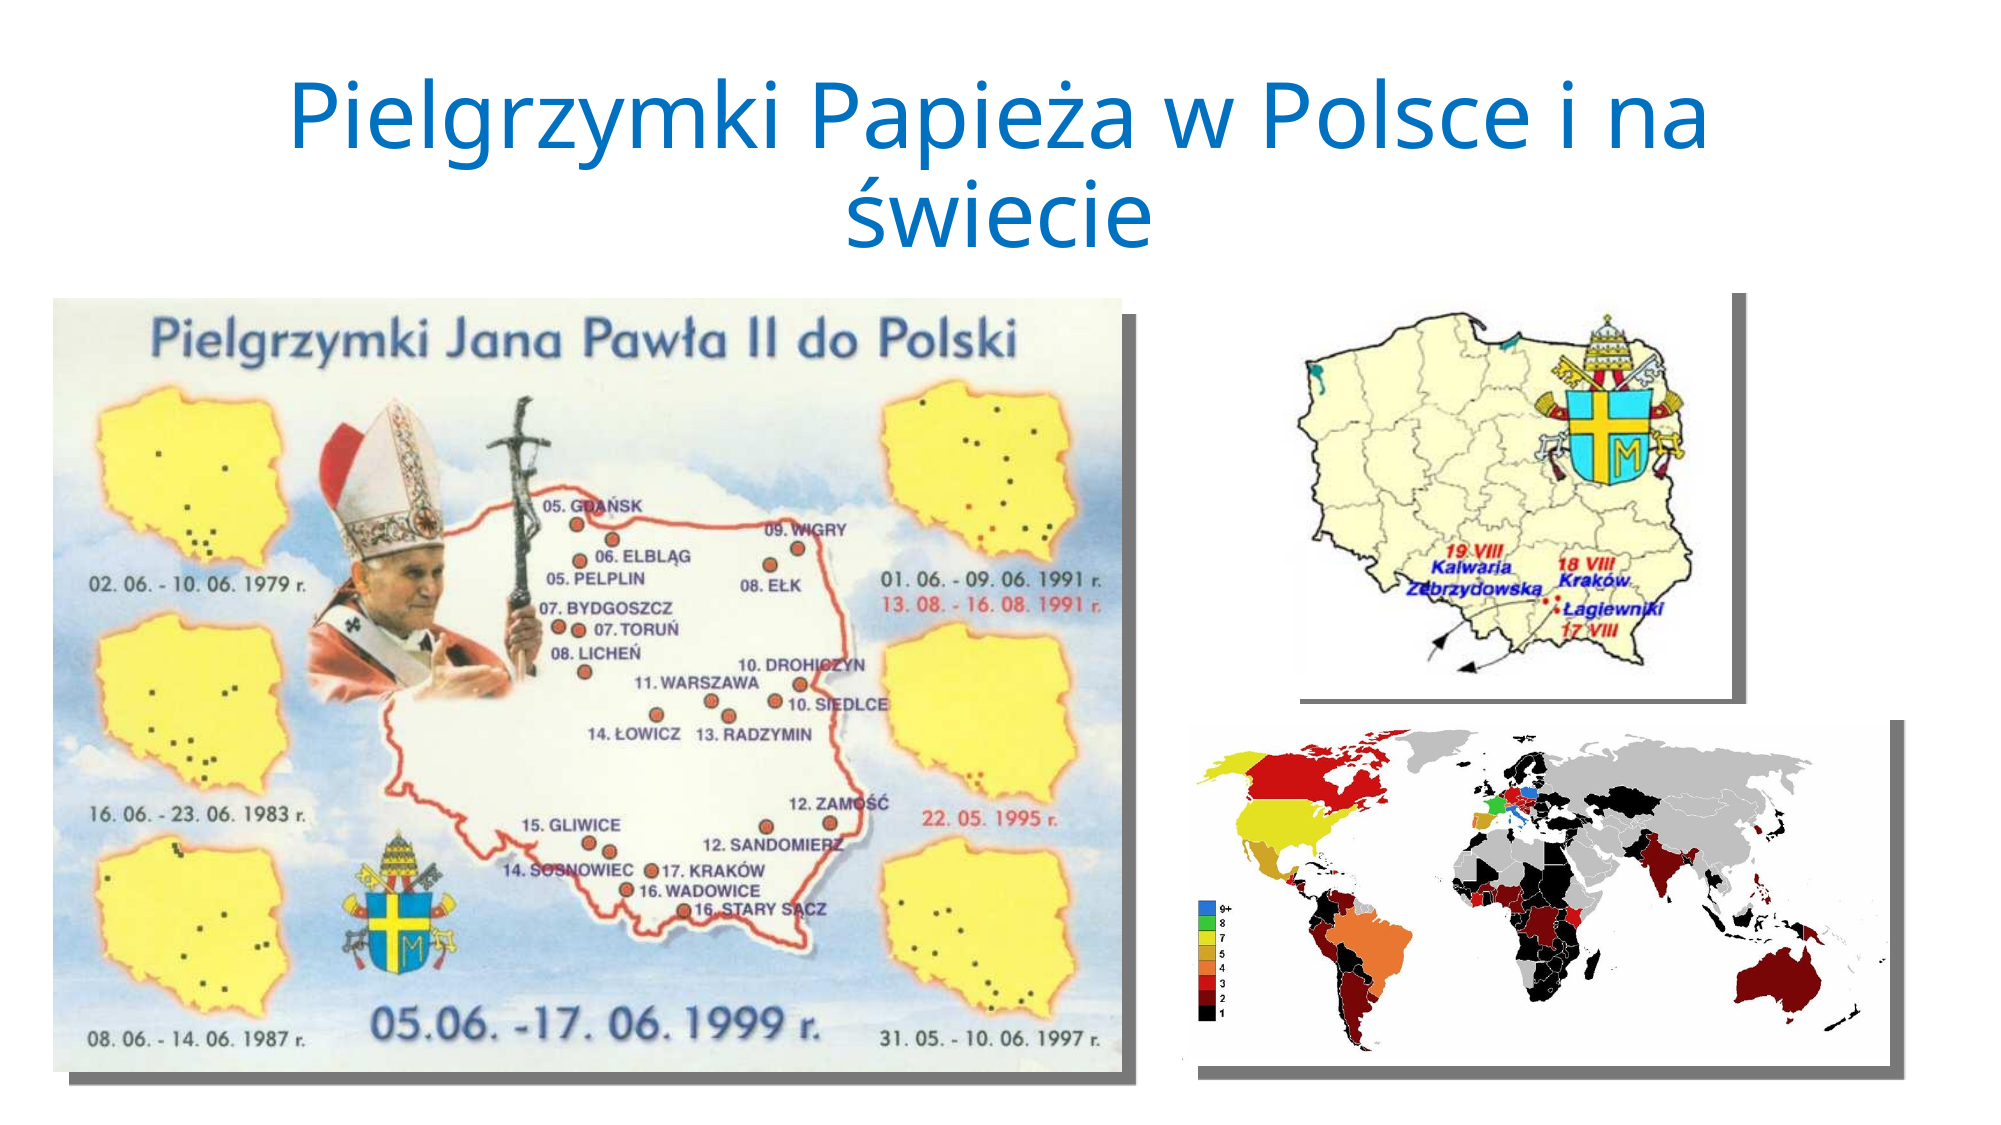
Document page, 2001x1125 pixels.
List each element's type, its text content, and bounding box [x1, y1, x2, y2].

picture [53, 298, 1122, 1072]
title Pielgrzymki Papieża w Polsce i na świecie [137, 59, 1863, 278]
picture [1283, 277, 1732, 699]
picture [1182, 704, 1890, 1066]
